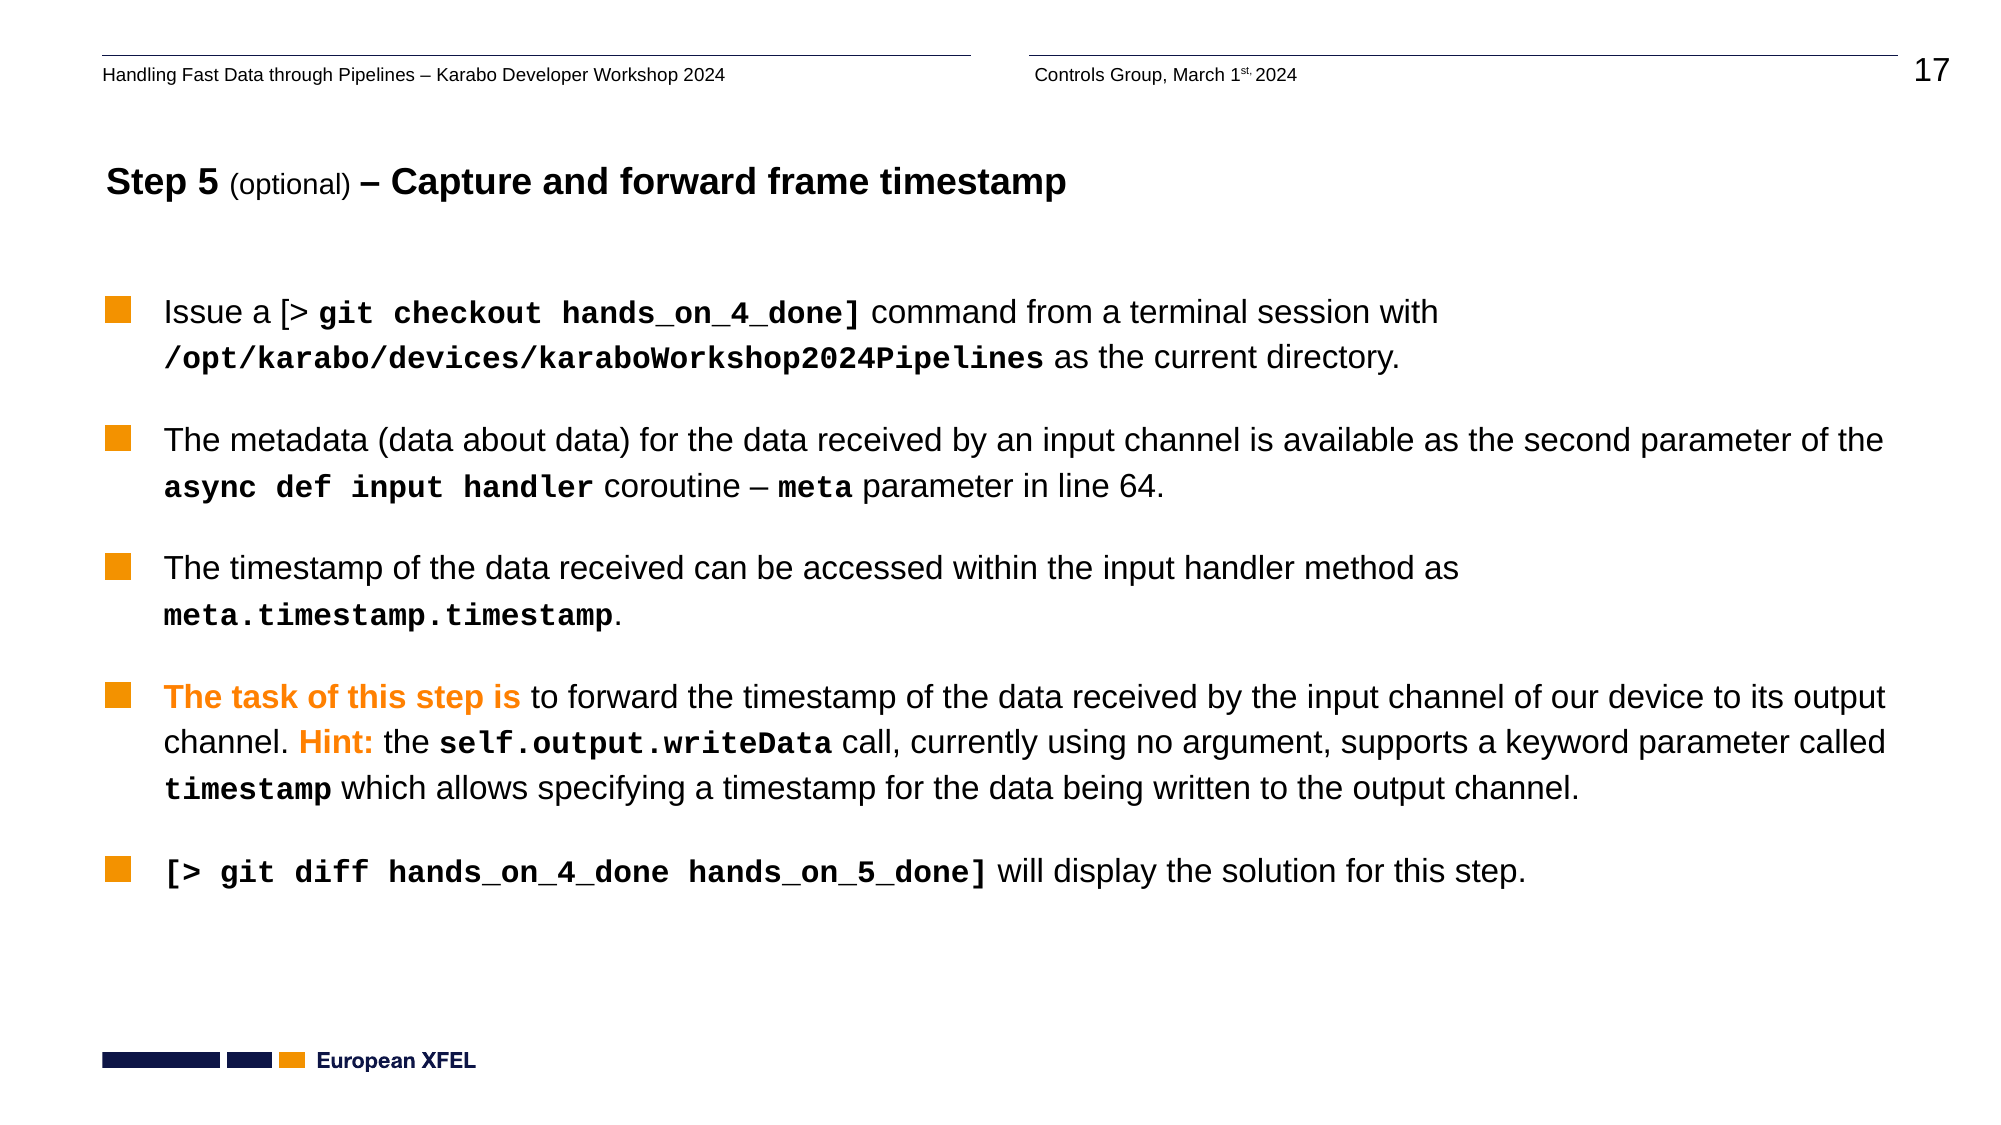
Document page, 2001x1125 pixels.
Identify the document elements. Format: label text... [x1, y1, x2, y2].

text_box Step 5 (optional) – Capture and forward frame timestamp [91, 147, 1082, 210]
list Issue a [> git checkout hands_on_4_done] command from a terminal session with /opt/karabo/devices/karaboWorkshop2024Pipelines as the current directory. The metadata (data about data) for the data received by an input channel is available as the second parameter of the async def input handler coroutine – meta parameter in line 64. The timestamp of the data received can be accessed within the input handler method as meta.timestamp.timestamp. The task of this step is to forward the timestamp of the data received by the input channel of our device to its output channel. Hint: the self.output.writeData call, currently using no argument, supports a keyword parameter called timestamp which allows specifying a timestamp for the data being written to the output channel. [> git diff hands_on_4_done hands_on_5_done] will display the solution for this step. [105, 201, 1906, 562]
